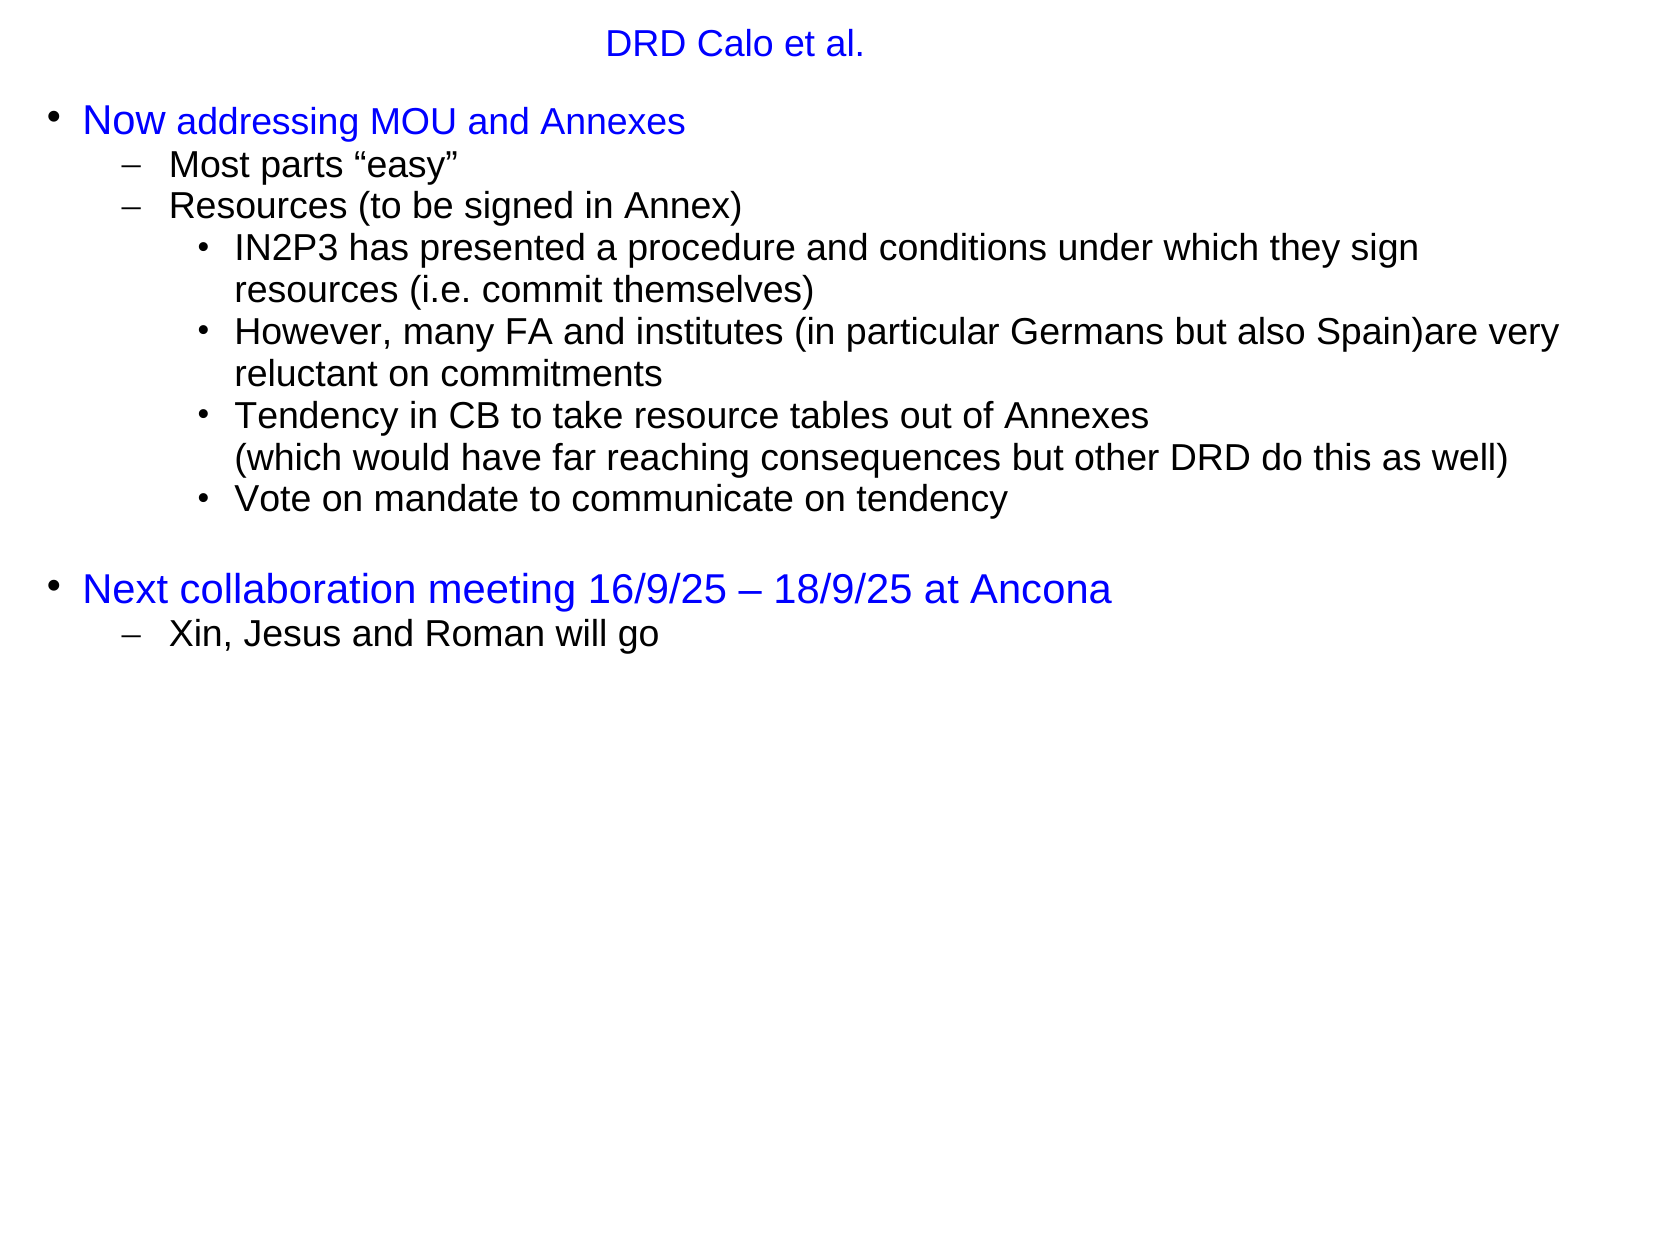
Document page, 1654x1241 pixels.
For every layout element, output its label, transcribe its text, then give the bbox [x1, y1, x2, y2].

text_box DRD Calo et al. [590, 13, 1063, 89]
text_box Now addressing MOU and Annexes Most parts “easy” Resources (to be signed in Annex) IN2P3 has presented a procedure and conditions under which they sign resources (i.e. commit themselves) However, many FA and institutes (in particular Germans but also Spain)are very reluctant on commitments Tendency in CB to take resource tables out of Annexes (which would have far reaching consequences but other DRD do this as well) Vote on mandate to communicate on tendency Next collaboration meeting 16/9/25 – 18/9/25 at Ancona Xin, Jesus and Roman will go [32, 89, 1654, 1241]
